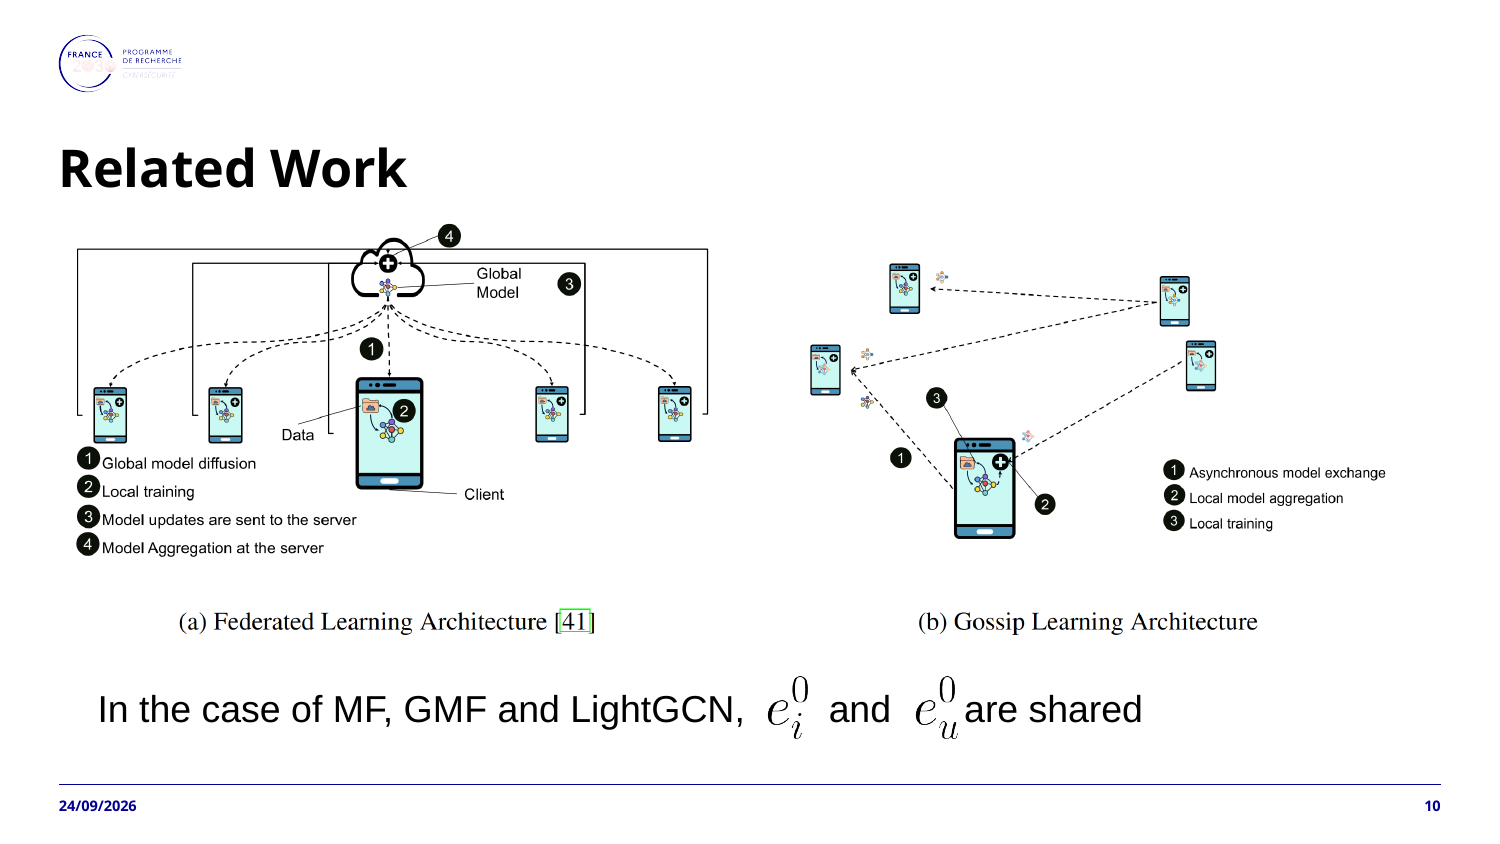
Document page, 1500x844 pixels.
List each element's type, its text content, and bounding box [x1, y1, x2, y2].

text_box In the case of MF, GMF and LightGCN, and are shared [958, 681, 1500, 739]
slide_number 23 [1364, 784, 1441, 830]
picture [915, 676, 958, 739]
title Related Work [59, 142, 1441, 232]
text_box In the case of MF, GMF and LightGCN, and are shared [808, 681, 915, 739]
picture [767, 676, 808, 739]
picture [46, 22, 194, 105]
text_box In the case of MF, GMF and LightGCN, and are shared [82, 681, 767, 739]
picture [59, 213, 1418, 650]
slide_number 26/01/2024 [59, 784, 260, 830]
